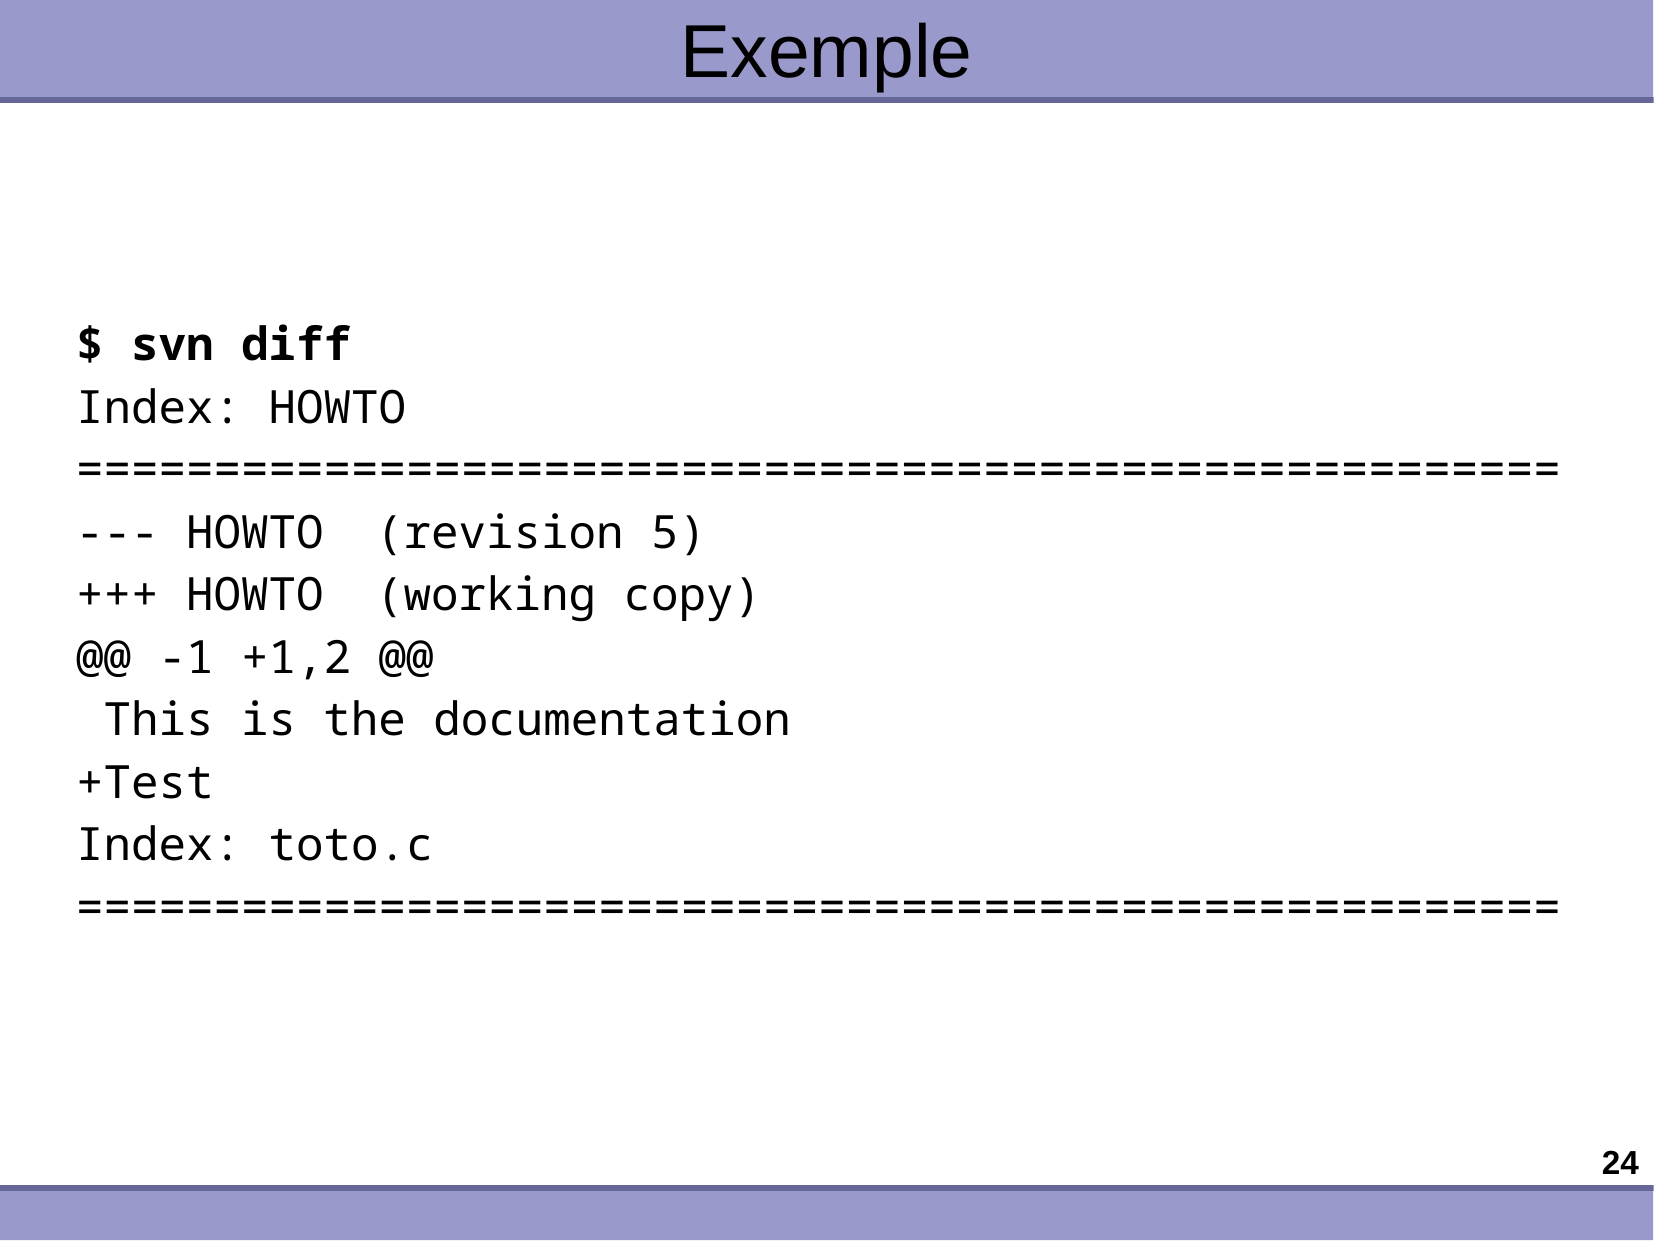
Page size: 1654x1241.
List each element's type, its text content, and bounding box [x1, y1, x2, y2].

title Exemple [0, 4, 1654, 98]
text_box $ svn diff Index: HOWTO ====================================================== --- HOWTO (revision 5) +++ HOWTO (working copy) @@ -1 +1,2 @@ This is the documentation +Test Index: toto.c ====================================================== [76, 311, 1614, 899]
